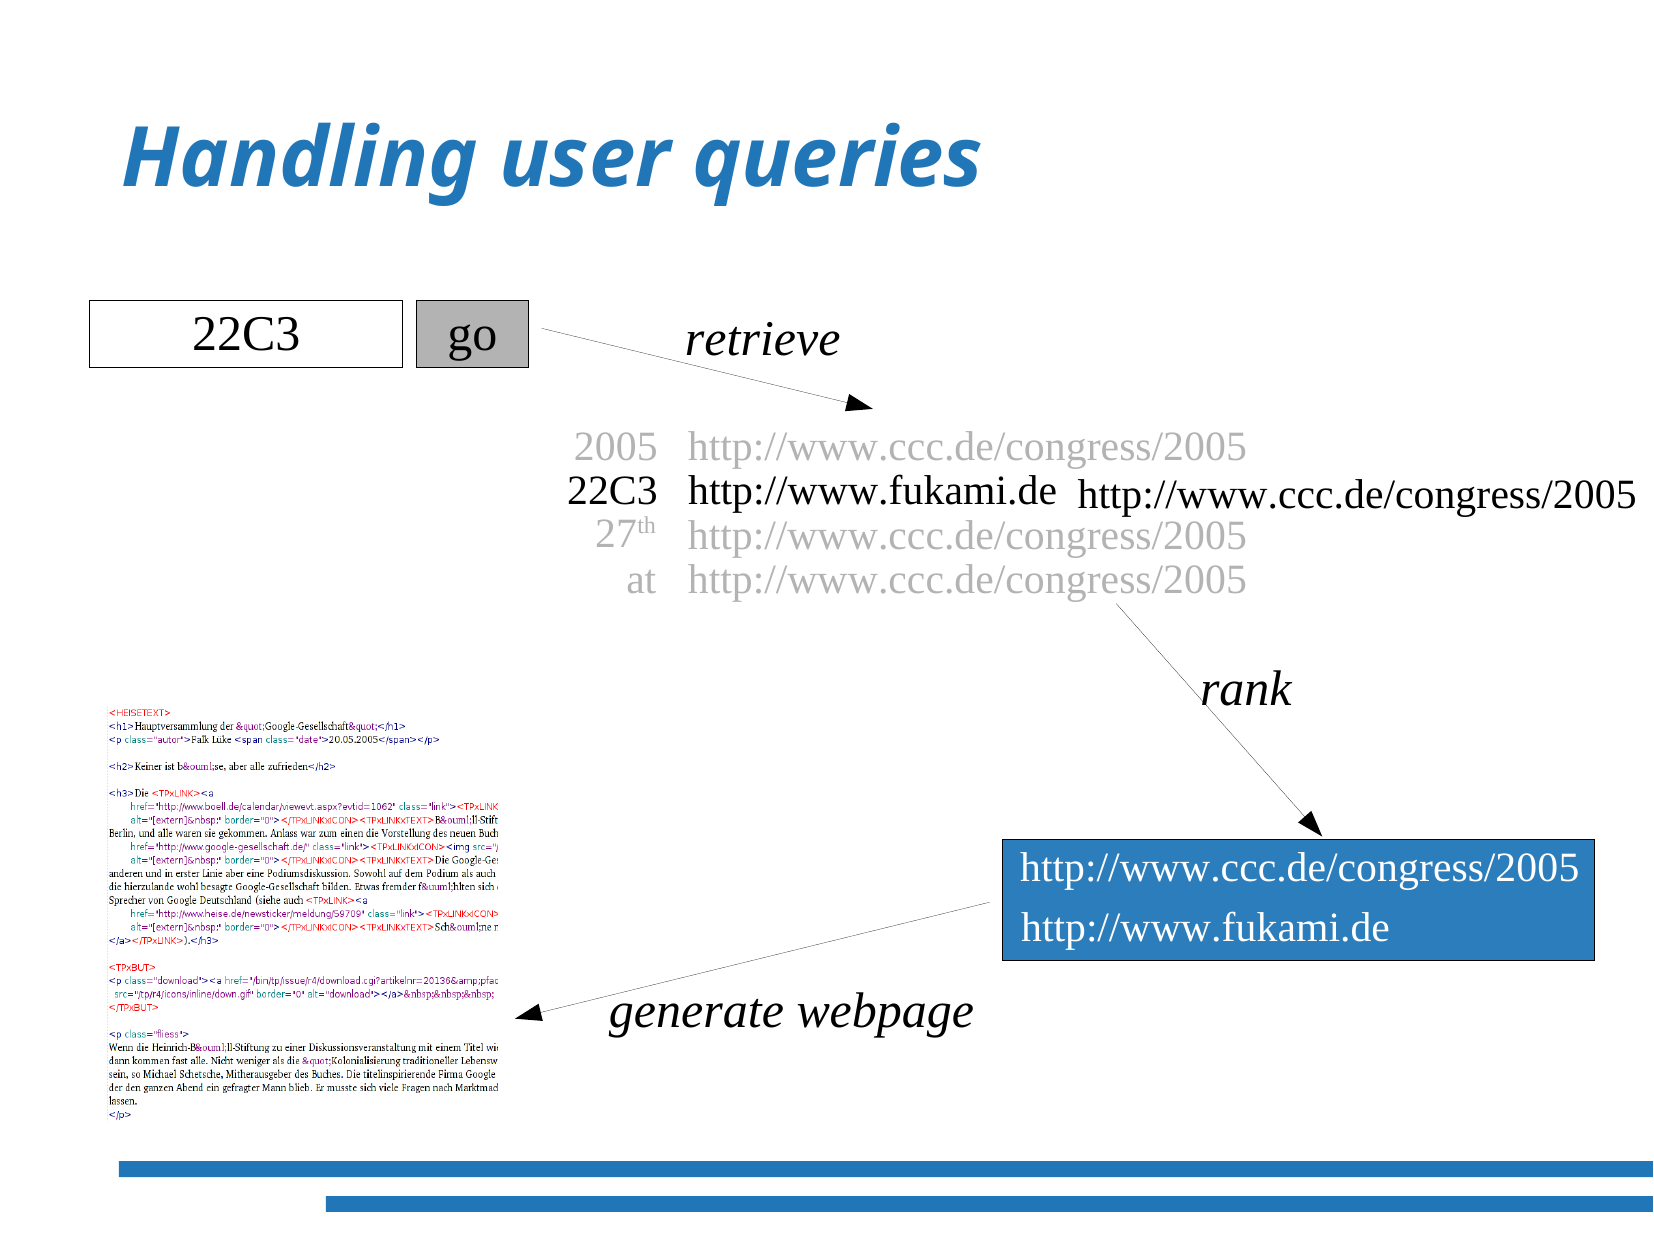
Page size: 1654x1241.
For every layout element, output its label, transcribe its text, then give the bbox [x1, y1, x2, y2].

text_box http://www.ccc.de/congress/2005 [1077, 471, 1638, 518]
text_box 27th [595, 514, 687, 559]
picture [107, 707, 498, 1122]
text_box go [416, 300, 529, 368]
text_box at [626, 559, 693, 603]
text_box generate webpage [608, 982, 975, 1039]
title Handling user queries [121, 50, 1534, 258]
text_box http://www.fukami.de [688, 467, 1057, 514]
text_box [1002, 839, 1595, 961]
text_box http://www.fukami.de [1020, 904, 1390, 951]
text_box http://www.ccc.de/congress/2005 [695, 422, 1248, 470]
text_box retrieve [685, 311, 842, 367]
text_box http://www.ccc.de/congress/2005 [1020, 844, 1581, 891]
text_box 2005 [573, 422, 695, 467]
text_box http://www.ccc.de/congress/2005 [693, 559, 1248, 603]
text_box http://www.ccc.de/congress/2005 [687, 511, 1248, 559]
text_box 22C3 [89, 300, 403, 368]
text_box 22C3 [567, 467, 688, 514]
text_box rank [1200, 660, 1292, 716]
